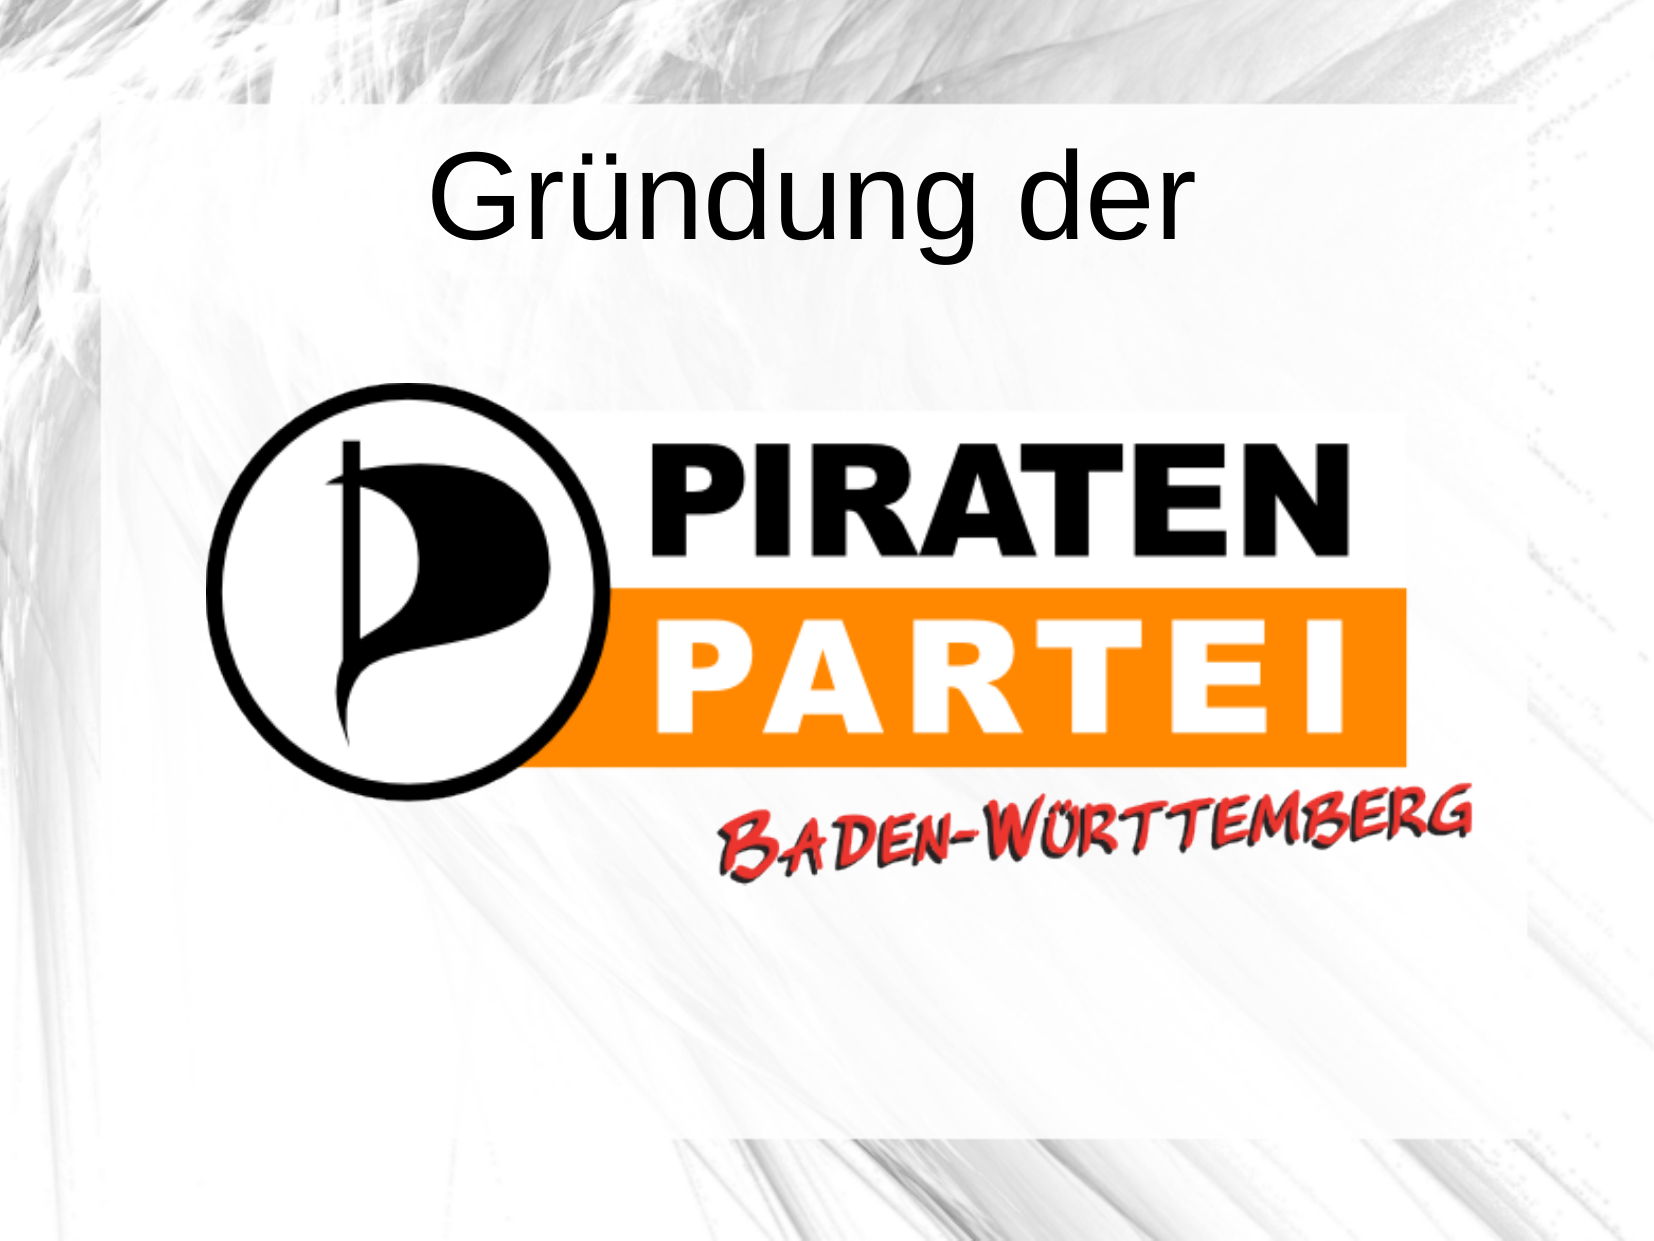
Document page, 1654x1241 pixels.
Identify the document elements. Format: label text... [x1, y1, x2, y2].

picture [0, 0, 1654, 1241]
title Gründung der [118, 119, 1506, 273]
